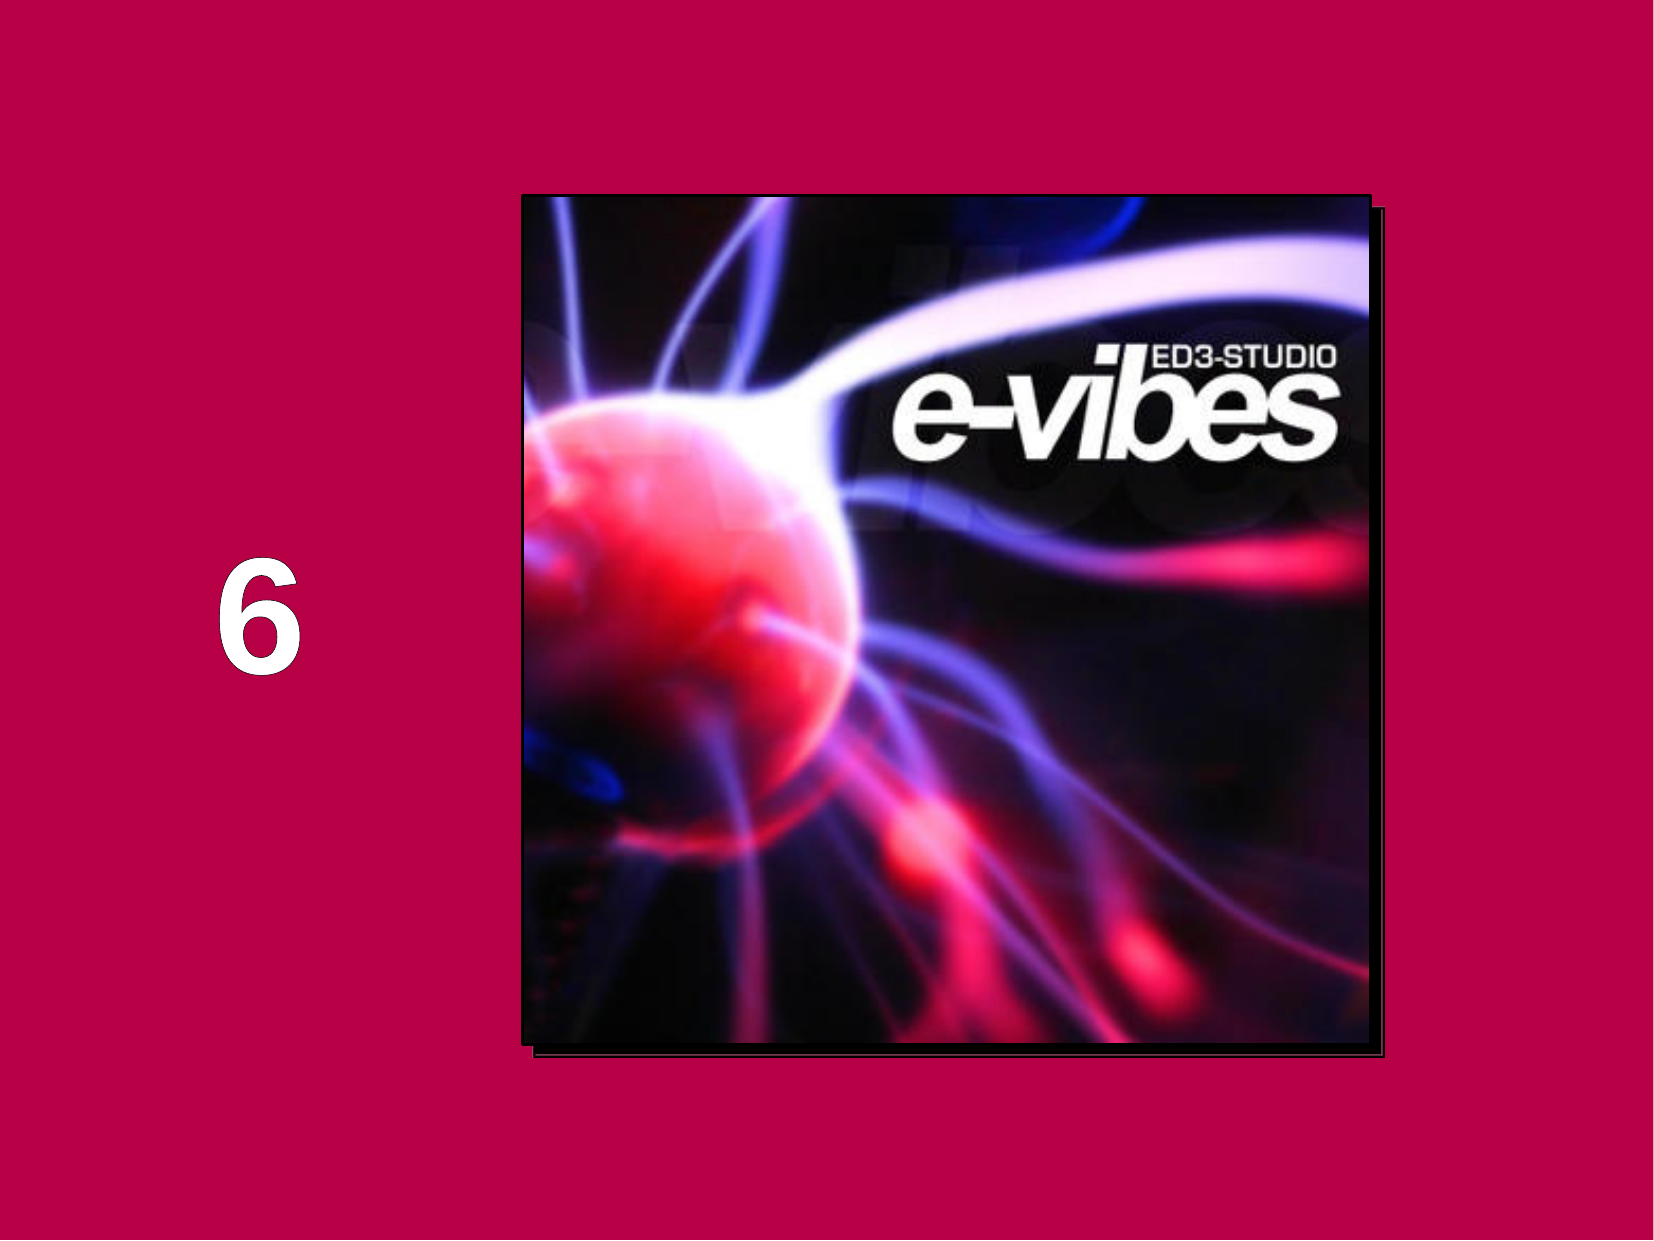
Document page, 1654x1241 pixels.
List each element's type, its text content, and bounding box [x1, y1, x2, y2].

picture [523, 197, 1370, 1043]
text_box 6 [198, 515, 349, 725]
